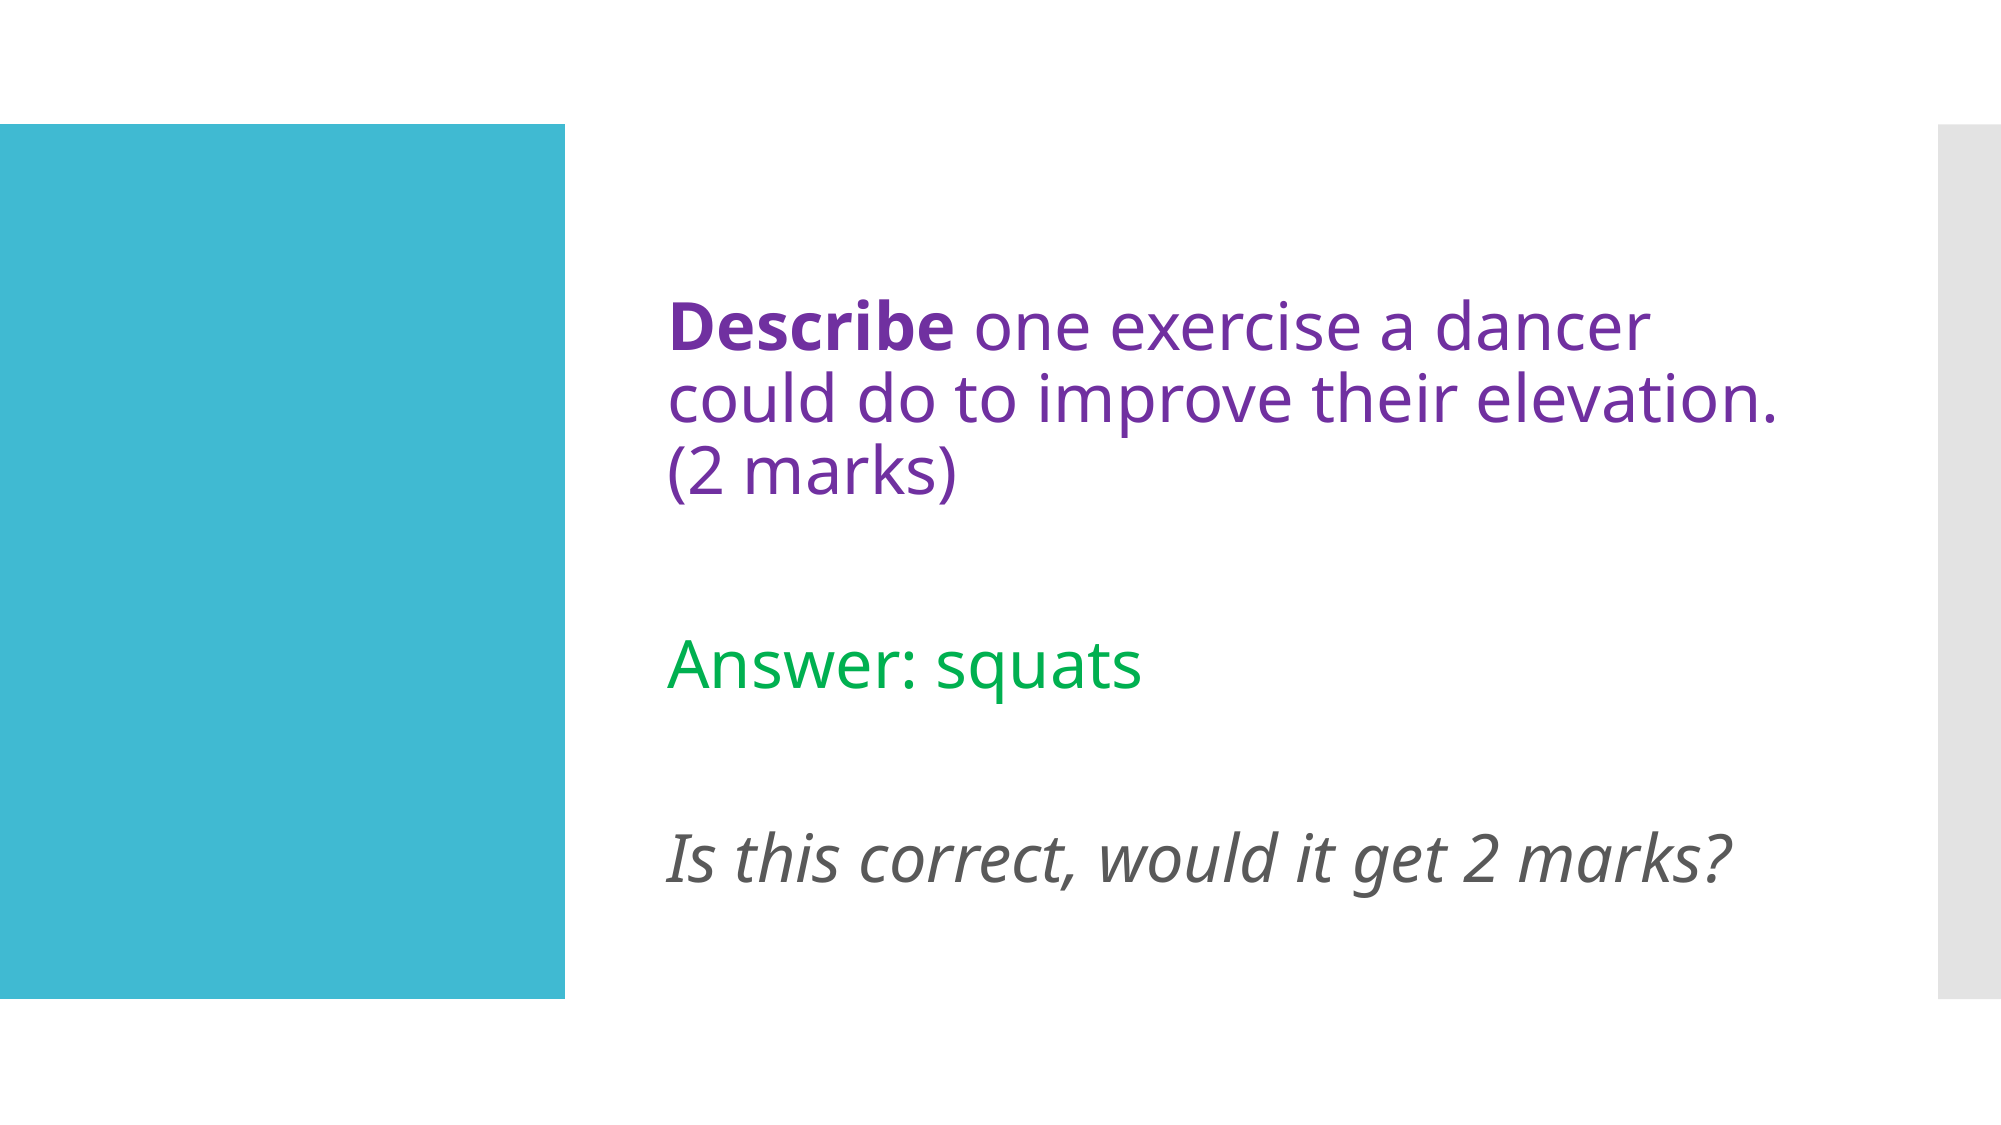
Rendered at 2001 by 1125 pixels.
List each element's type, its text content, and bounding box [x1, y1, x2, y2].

list Describe one exercise a dancer could do to improve their elevation. (2 marks) Answer: squats Is this correct, would it get 2 marks? [652, 285, 1853, 1125]
